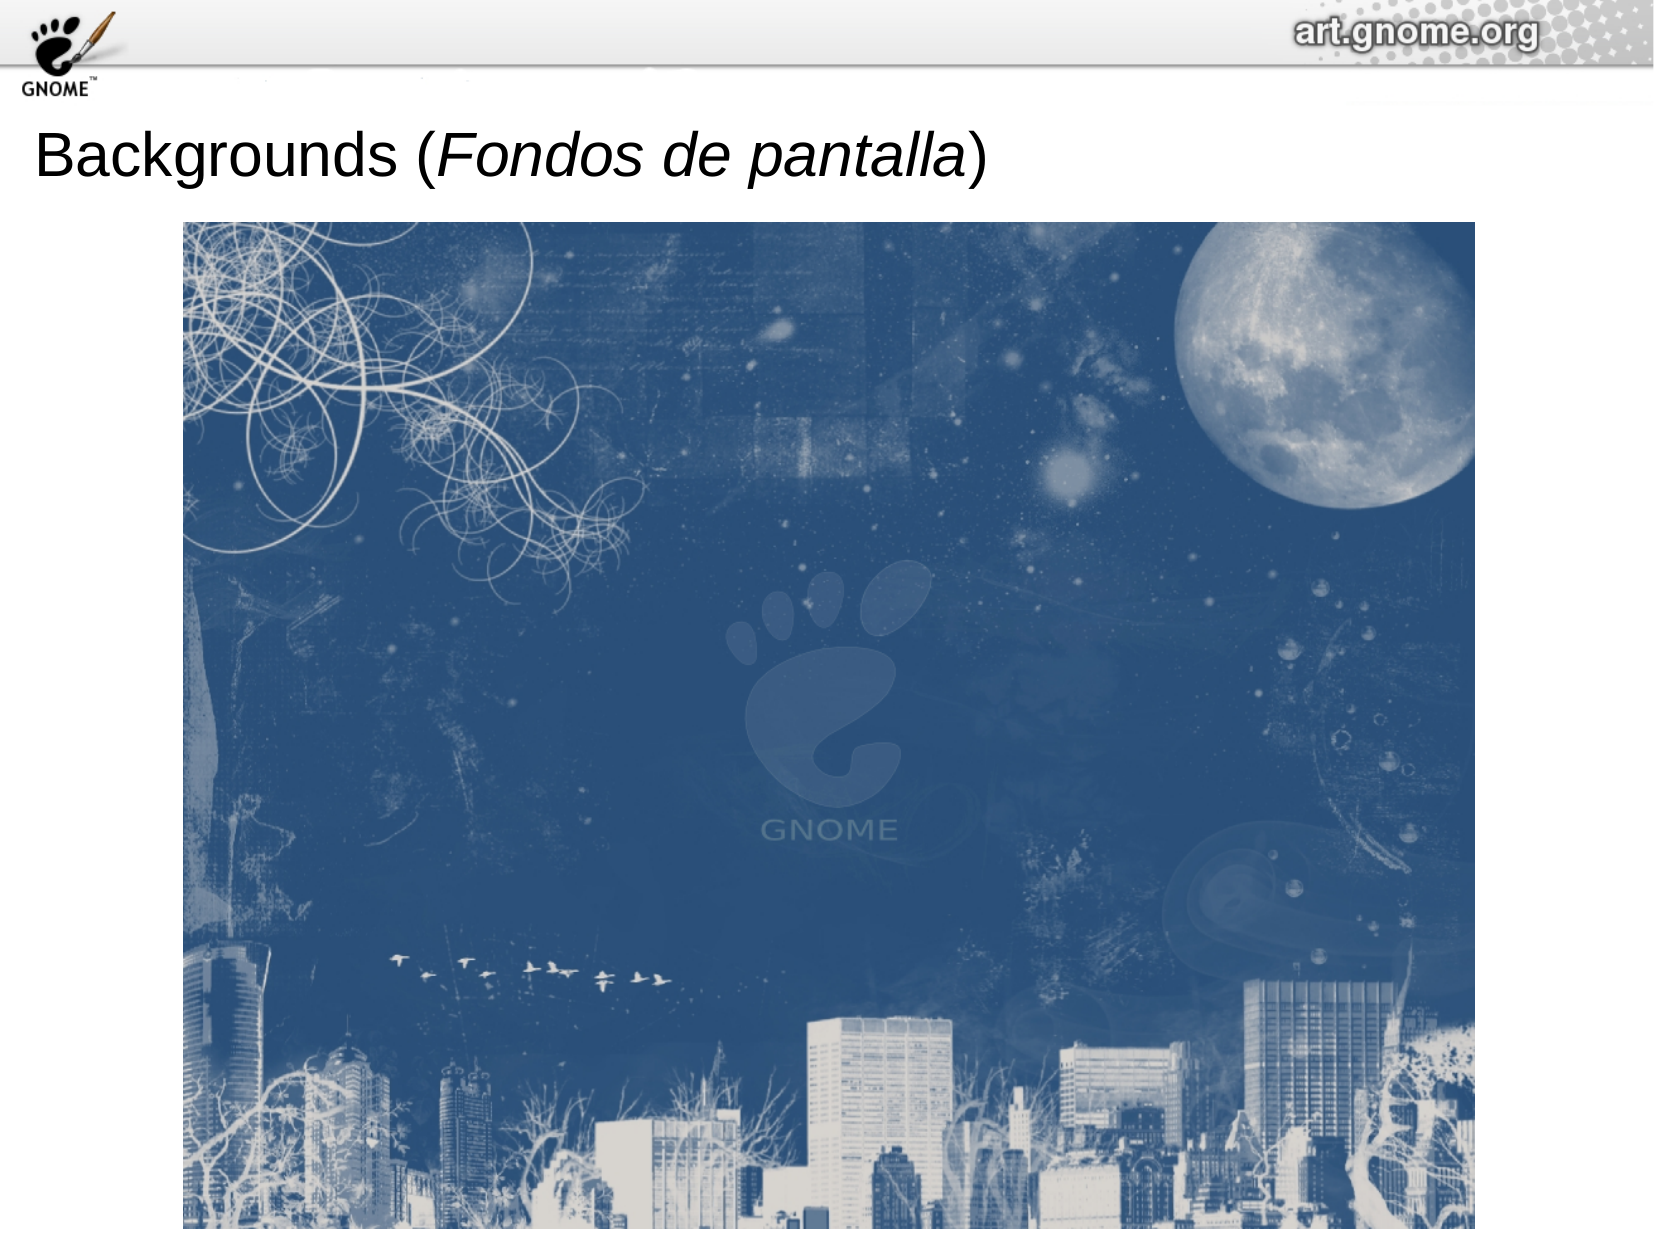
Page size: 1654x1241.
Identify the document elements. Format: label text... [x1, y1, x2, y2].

picture [0, 0, 1654, 112]
text_box Backgrounds (Fondos de pantalla) [19, 112, 1004, 197]
picture [183, 222, 1475, 1229]
